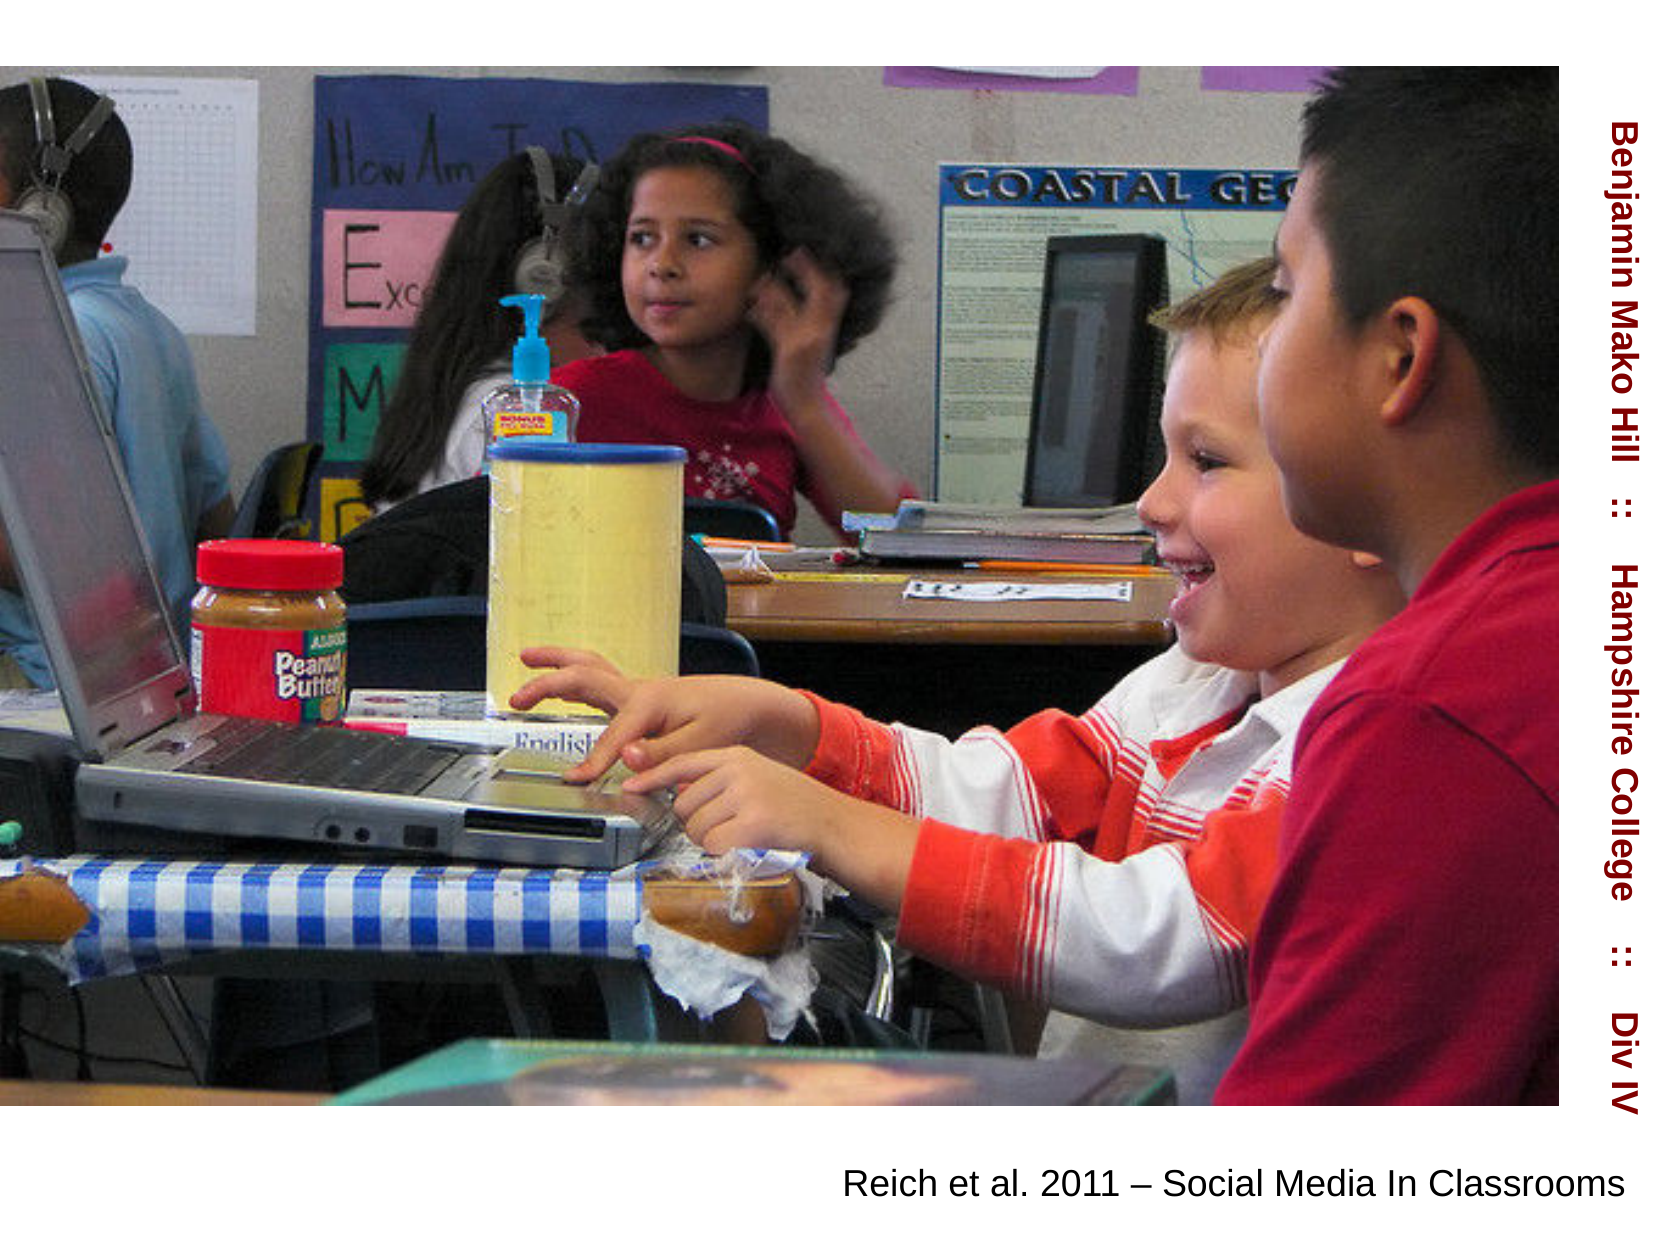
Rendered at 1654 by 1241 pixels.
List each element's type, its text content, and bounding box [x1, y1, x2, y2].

text_box Reich et al. 2011 – Social Media In Classrooms [412, 1154, 1641, 1212]
picture [0, 66, 1559, 1106]
